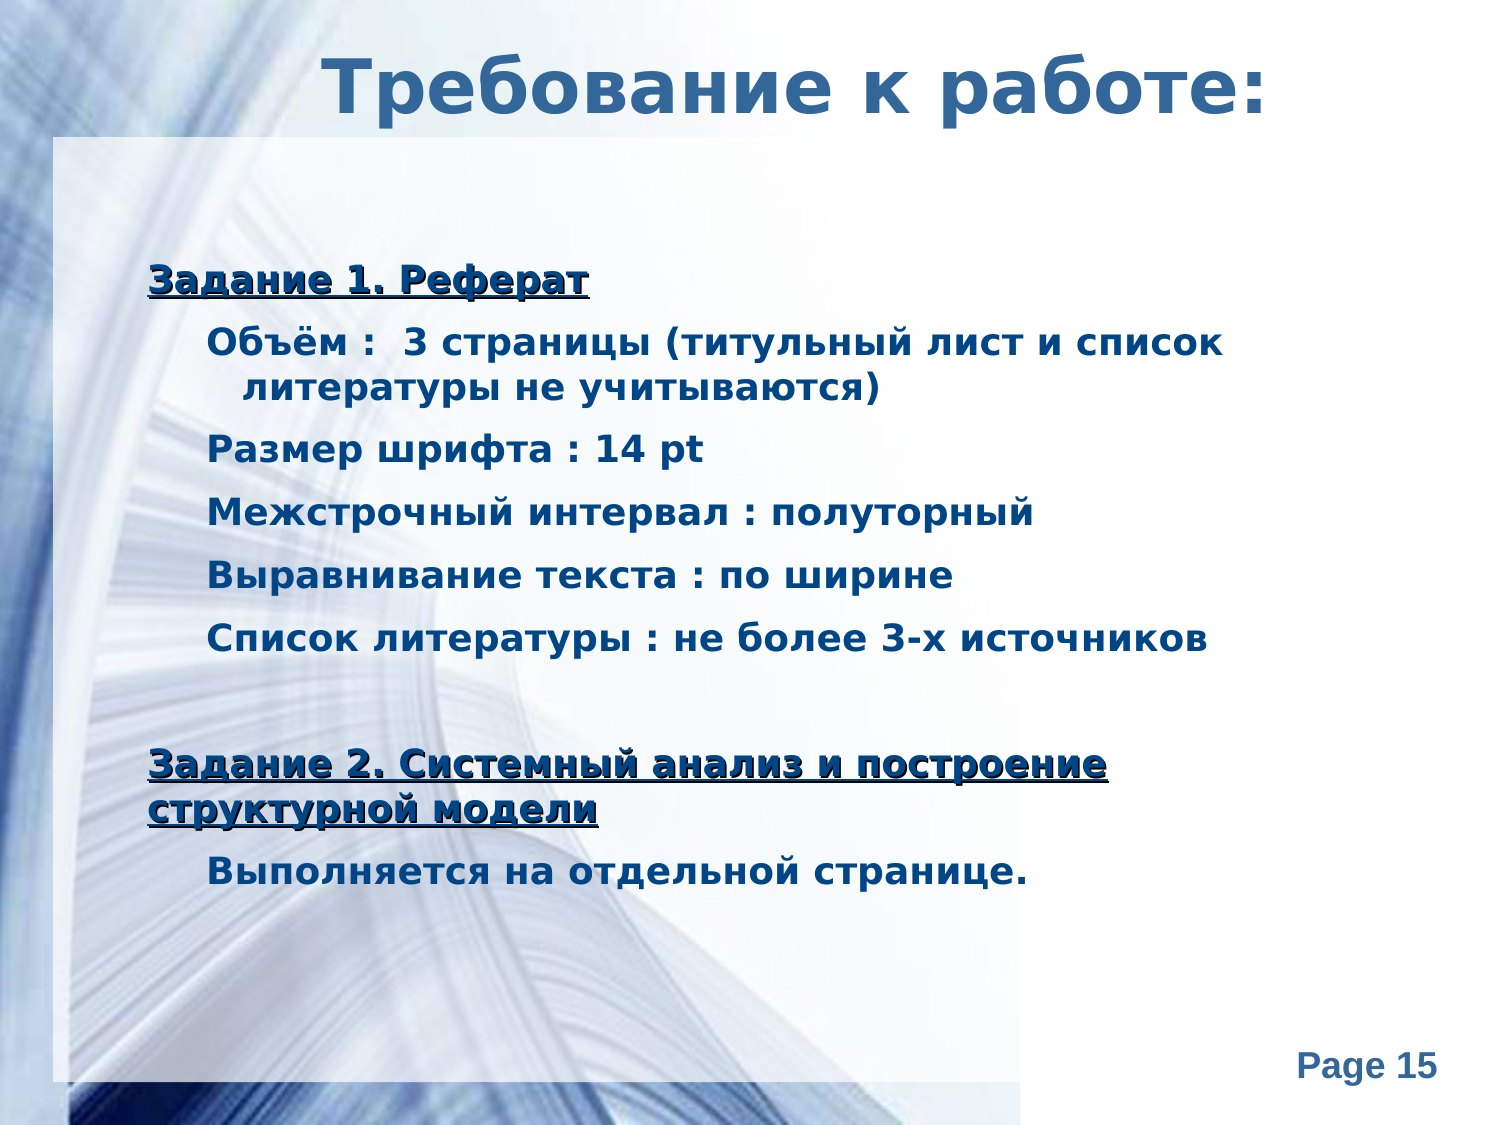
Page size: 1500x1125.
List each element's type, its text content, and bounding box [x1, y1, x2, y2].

picture [0, 0, 1500, 1125]
text_box Задание 1. Реферат Объём : 3 страницы (титульный лист и список литературы не учитываются) Размер шрифта : 14 pt Межстрочный интервал : полуторный Выравнивание текста : по ширине Список литературы : не более 3-х источников Задание 2. Системный анализ и построение структурной модели Выполняется на отдельной странице. [132, 187, 1349, 594]
text_box Требование к работе: [307, 30, 1285, 137]
